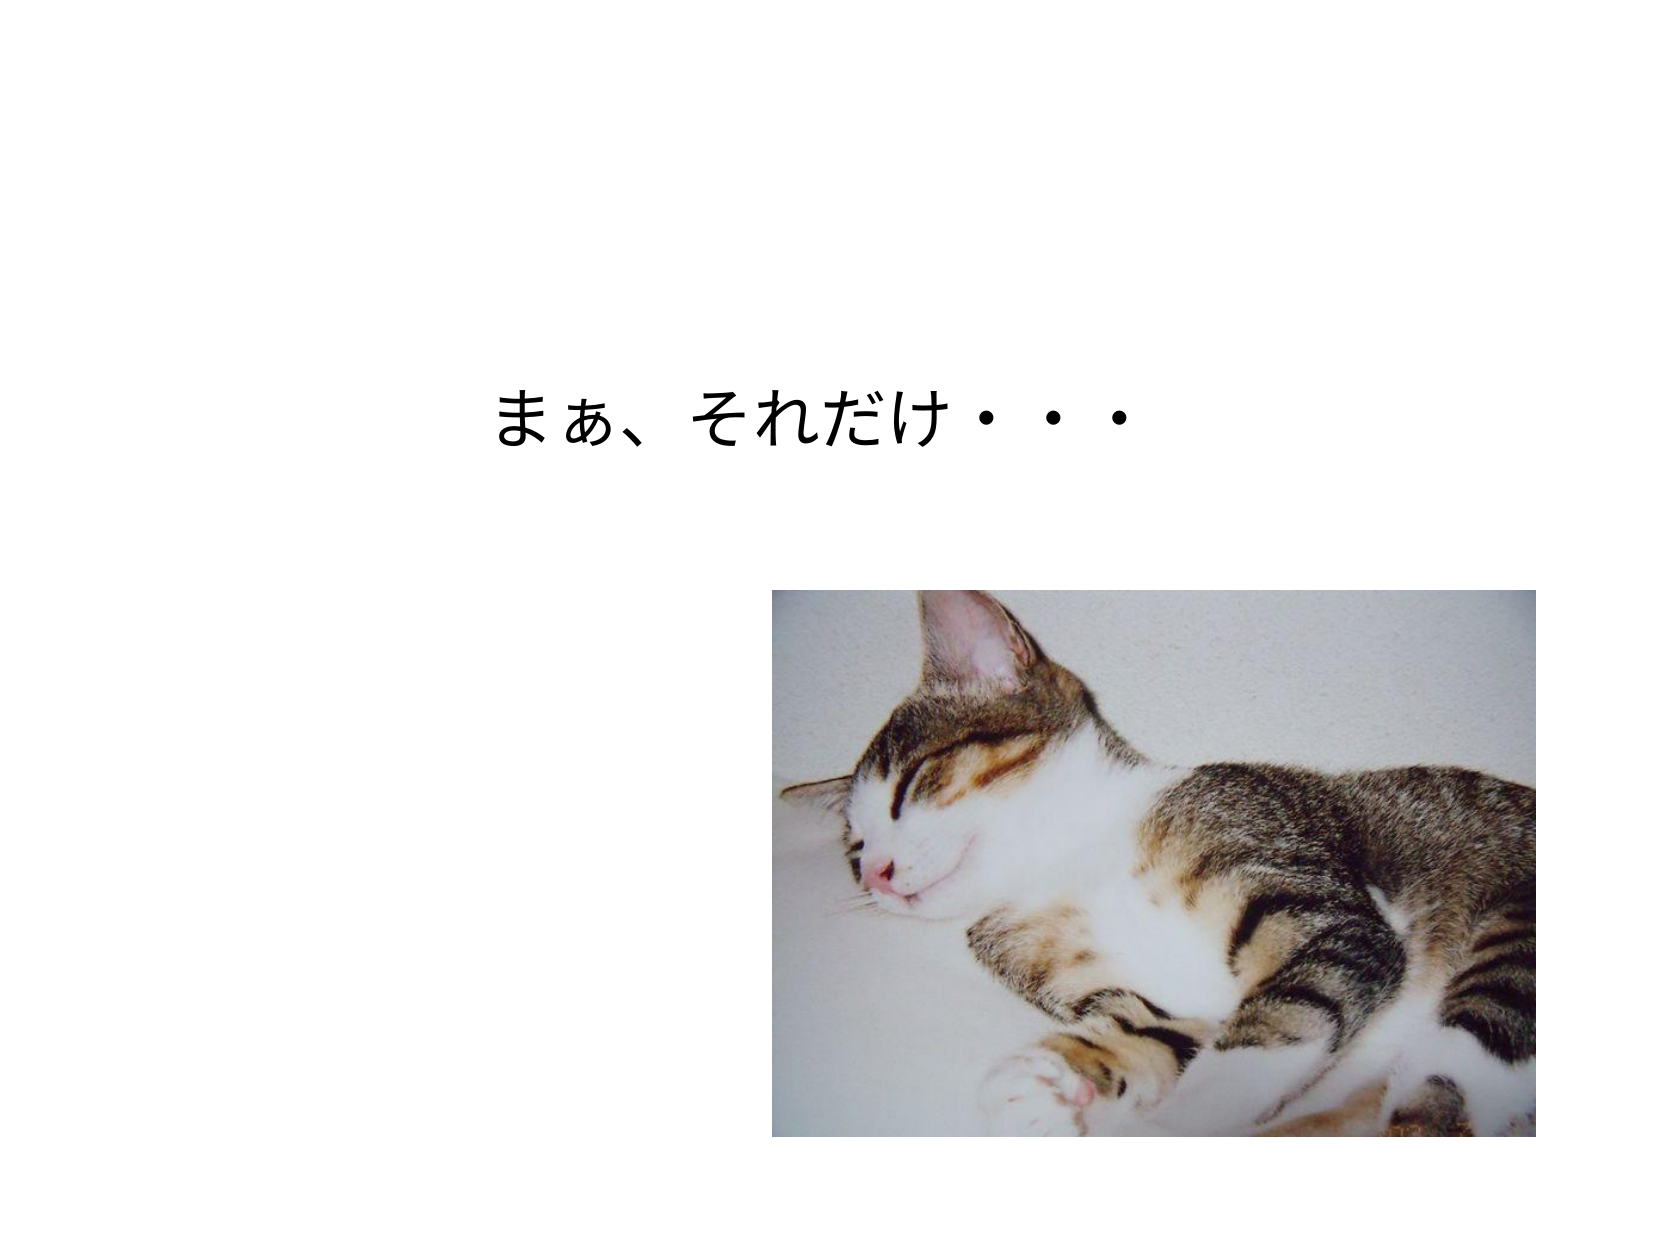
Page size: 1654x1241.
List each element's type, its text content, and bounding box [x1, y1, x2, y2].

picture [772, 590, 1536, 1137]
subtitle まぁ、それだけ・・・ [76, 324, 1565, 505]
